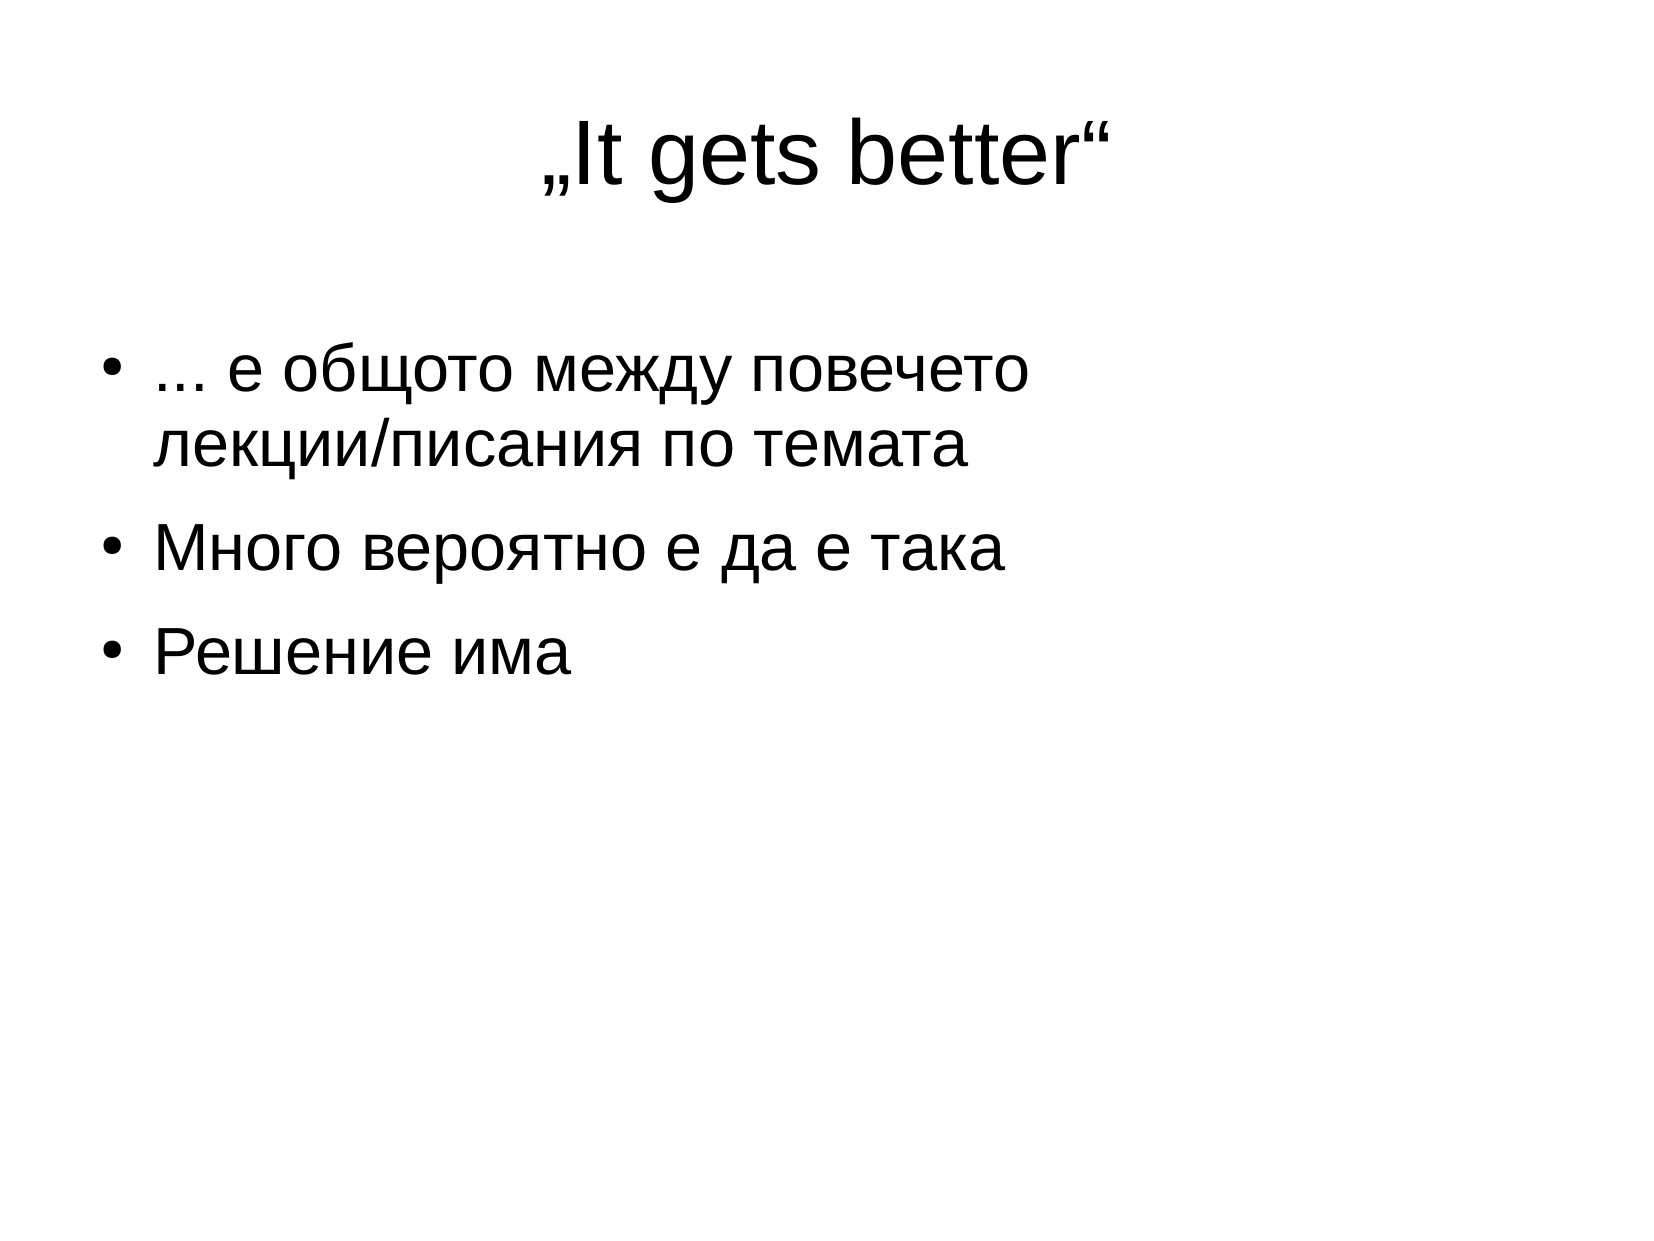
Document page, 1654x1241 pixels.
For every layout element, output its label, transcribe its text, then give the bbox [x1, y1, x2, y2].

title „It gets better“ [82, 49, 1571, 257]
list ... е общото между повечето лекции/писания по темата Много вероятно е да е така Решение има [82, 330, 1538, 1051]
